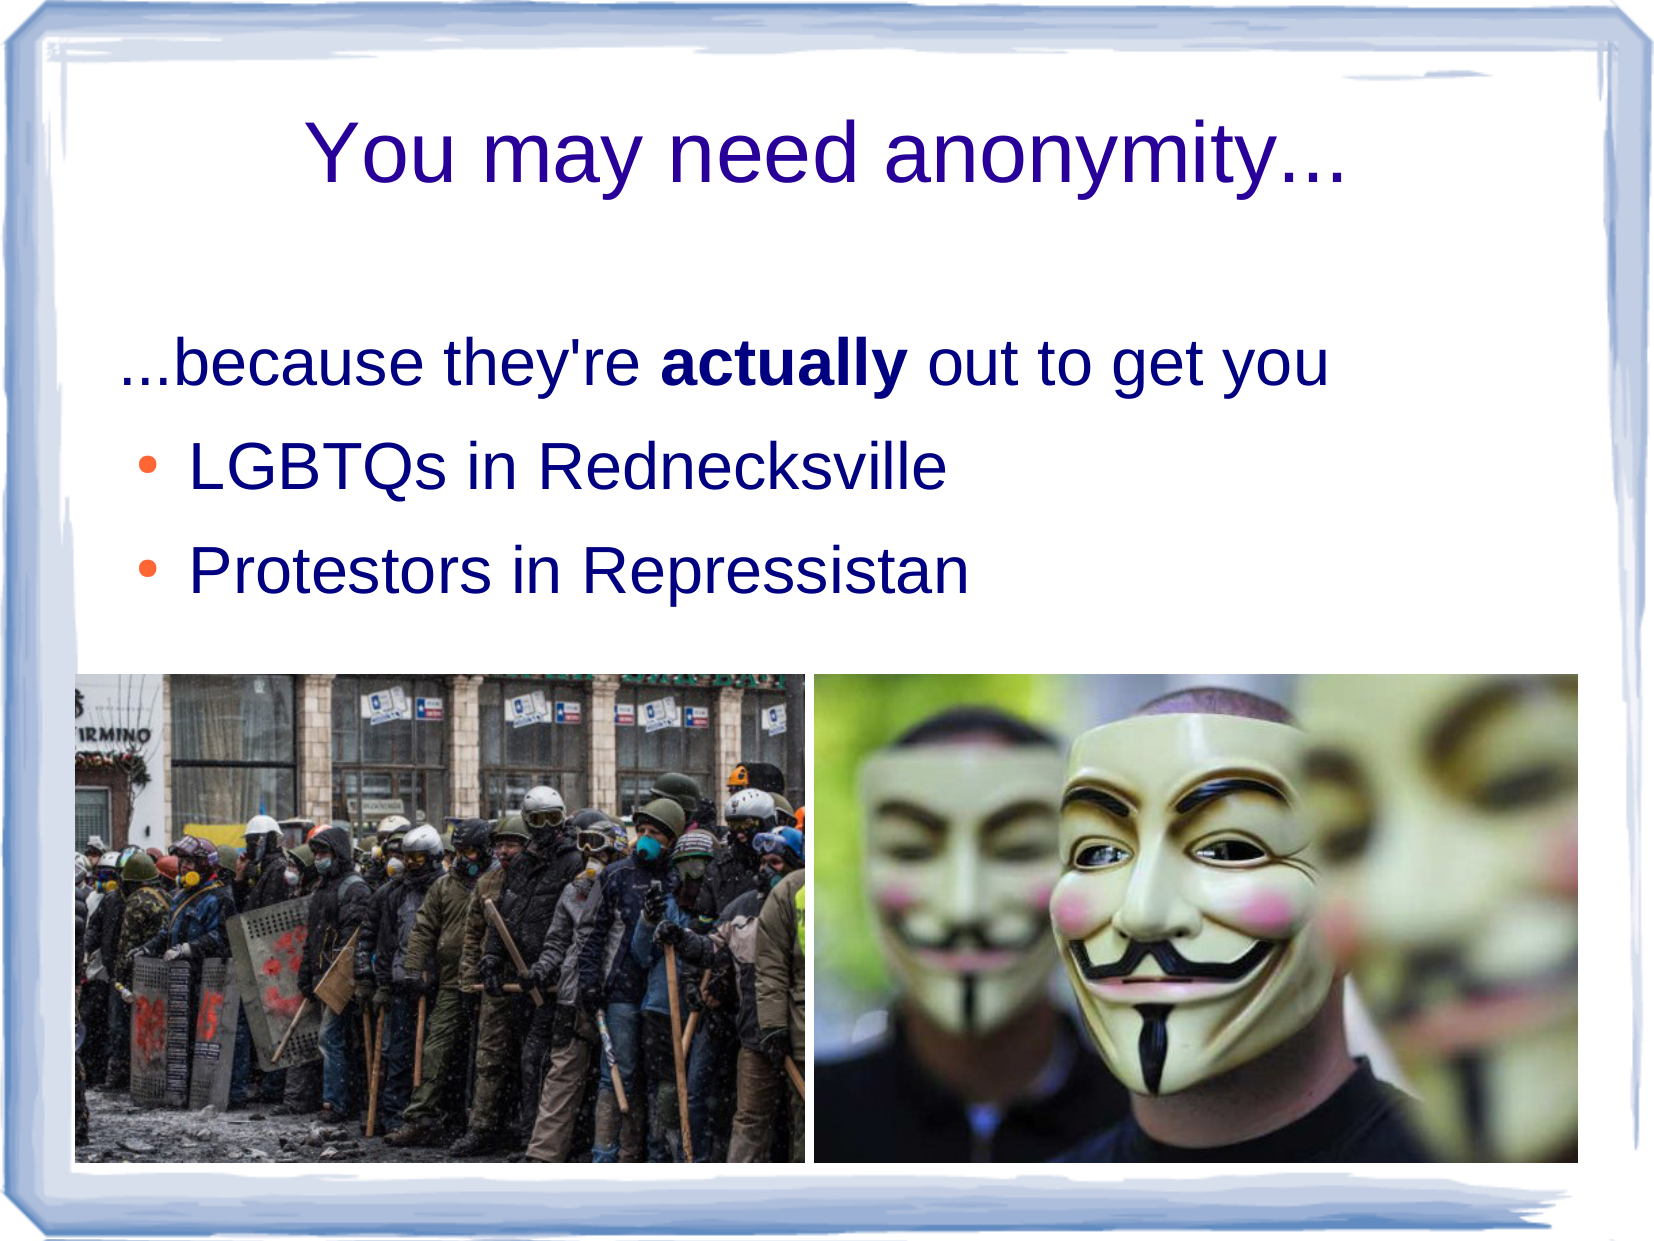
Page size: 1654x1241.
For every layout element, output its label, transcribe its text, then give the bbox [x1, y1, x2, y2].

title You may need anonymity... [82, 49, 1571, 257]
picture [0, 0, 1654, 1241]
list ...because they're actually out to get you LGBTQs in Rednecksville Protestors in Repressistan [118, 324, 1571, 607]
